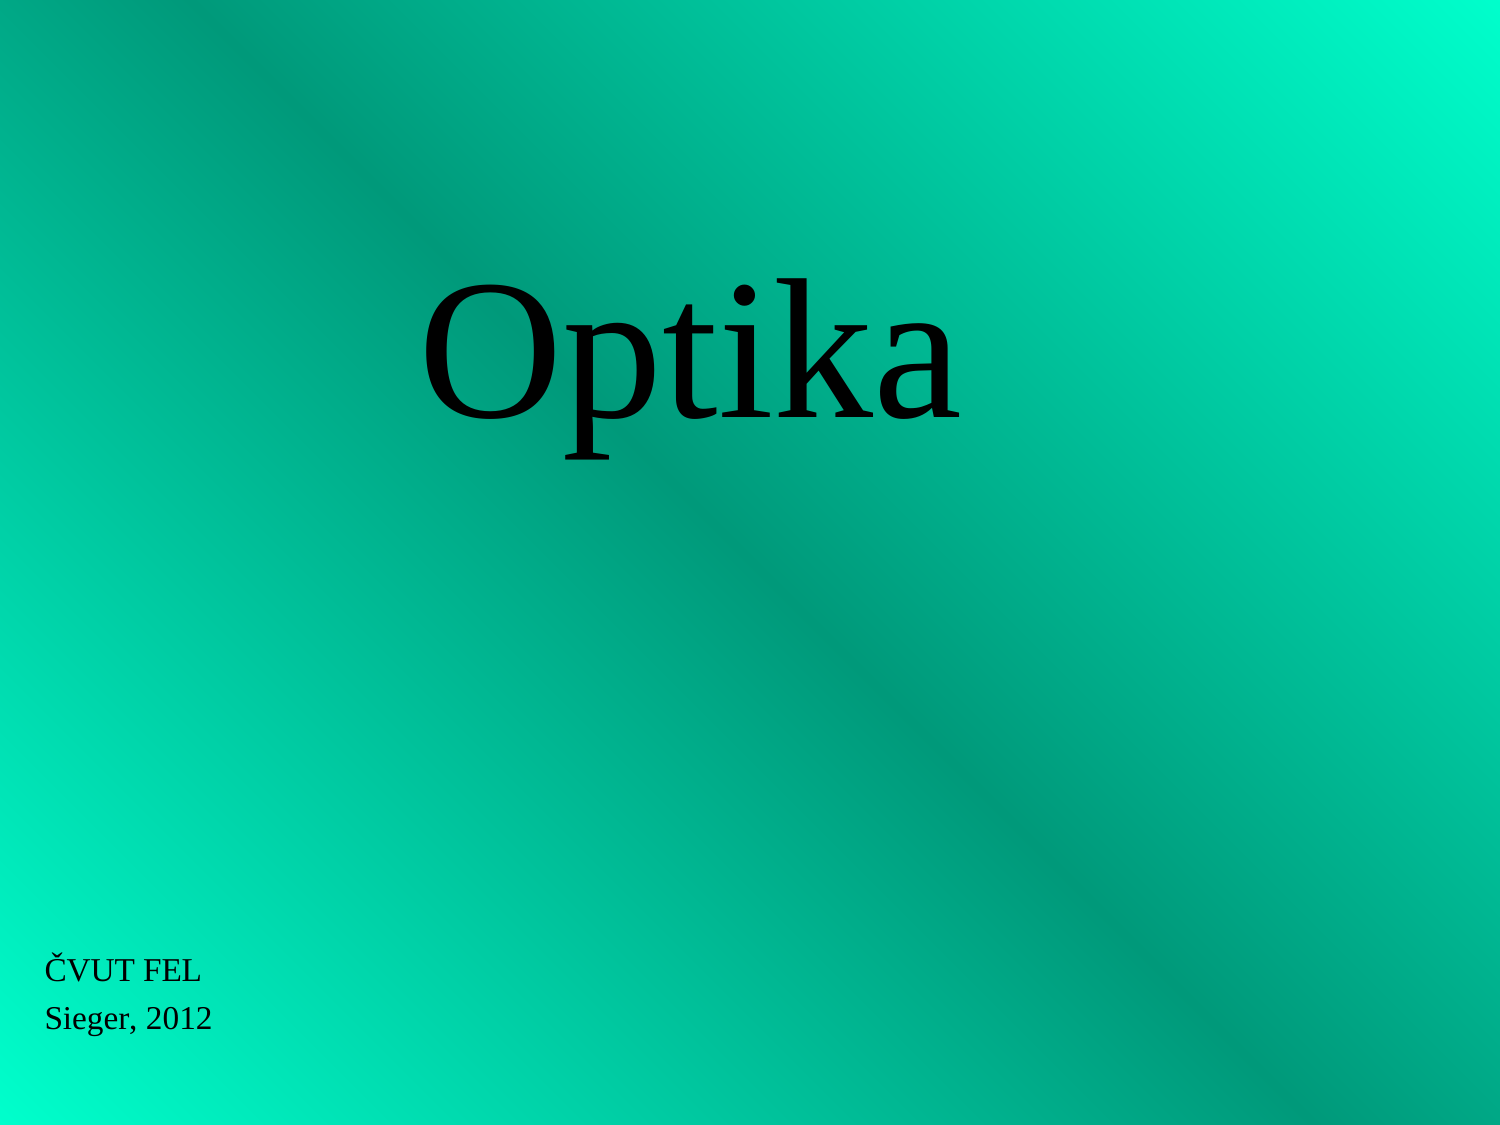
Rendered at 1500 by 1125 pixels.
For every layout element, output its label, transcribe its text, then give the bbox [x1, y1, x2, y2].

list ČVUT FEL Sieger, 2012 [29, 940, 231, 1045]
title Optika [53, 209, 1329, 466]
